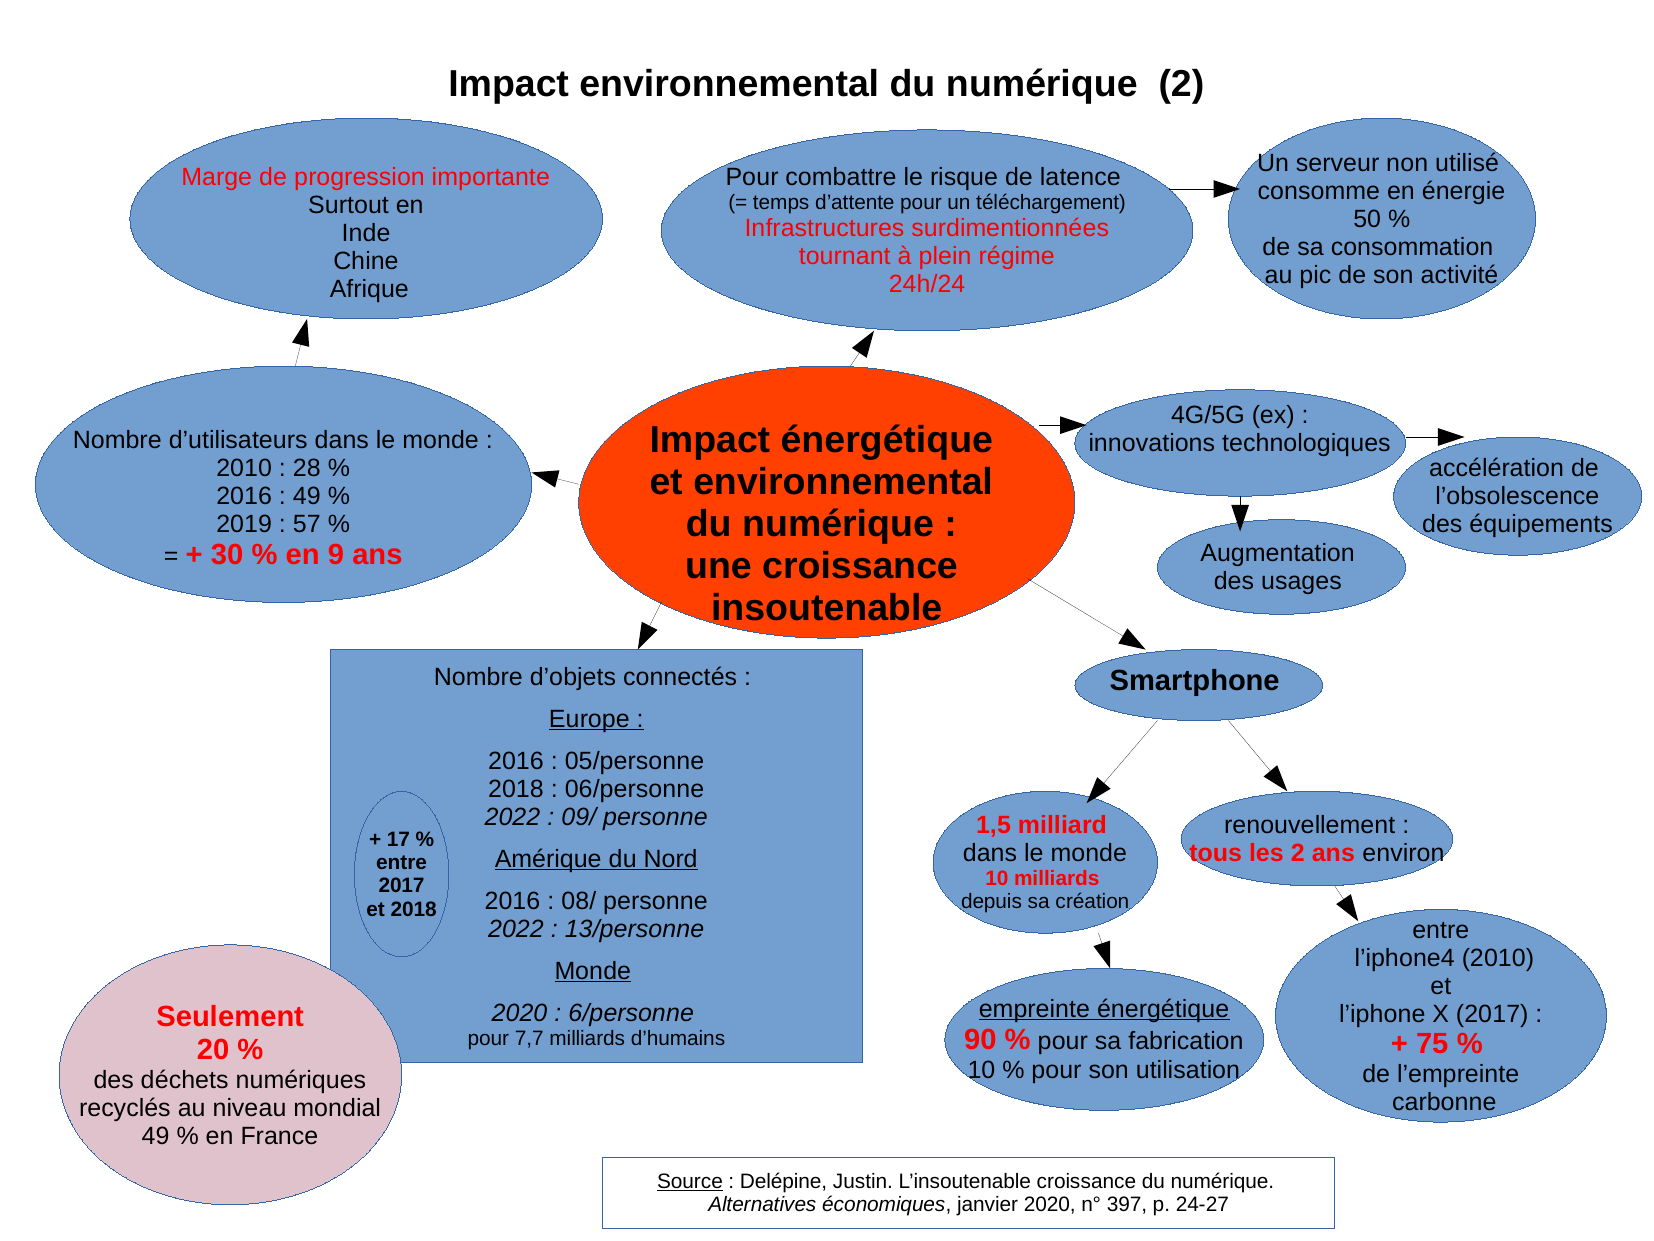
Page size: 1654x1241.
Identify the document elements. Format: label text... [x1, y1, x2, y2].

text_box empreinte énergétique 90 % pour sa fabrication 10 % pour son utilisation [944, 968, 1264, 1111]
text_box entre l’iphone4 (2010) et l’iphone X (2017) : + 75 % de l’empreinte carbonne [1275, 909, 1607, 1123]
text_box Source : Delépine, Justin. L’insoutenable croissance du numérique. Alternatives économiques, janvier 2020, n° 397, p. 24-27 [602, 1157, 1335, 1229]
text_box Un serveur non utilisé consomme en énergie 50 % de sa consommation au pic de son activité [1228, 118, 1536, 319]
text_box 1,5 milliard dans le monde 10 milliards depuis sa création [933, 791, 1158, 934]
text_box Nombre d’objets connectés : Europe : 2016 : 05/personne 2018 : 06/personne 2022 : 09/ personne Amérique du Nord 2016 : 08/ personne 2022 : 13/personne Monde 2020 : 6/personne pour 7,7 milliards d’humains [330, 649, 863, 1063]
text_box Nombre d’utilisateurs dans le monde : 2010 : 28 % 2016 : 49 % 2019 : 57 % = + 30 % en 9 ans [35, 366, 532, 603]
text_box accélération de l’obsolescence des équipements [1393, 437, 1642, 556]
text_box 4G/5G (ex) : innovations technologiques [1074, 389, 1406, 497]
text_box Marge de progression importante Surtout en Inde Chine Afrique [129, 118, 603, 319]
text_box Smartphone [1074, 649, 1323, 721]
text_box Seulement 20 % des déchets numériques recyclés au niveau mondial 49 % en France [59, 944, 402, 1205]
text_box + 17 % entre 2017 et 2018 [354, 791, 449, 957]
text_box Pour combattre le risque de latence (= temps d’attente pour un téléchargement) Infrastructures surdimentionnées tournant à plein régime 24h/24 [661, 129, 1193, 331]
text_box renouvellement : tous les 2 ans environ [1181, 791, 1453, 886]
text_box Impact énergétique et environnemental du numérique : une croissance insoutenable [578, 366, 1075, 639]
text_box Augmentation des usages [1157, 519, 1406, 615]
title Impact environnemental du numérique (2) [82, 49, 1571, 119]
